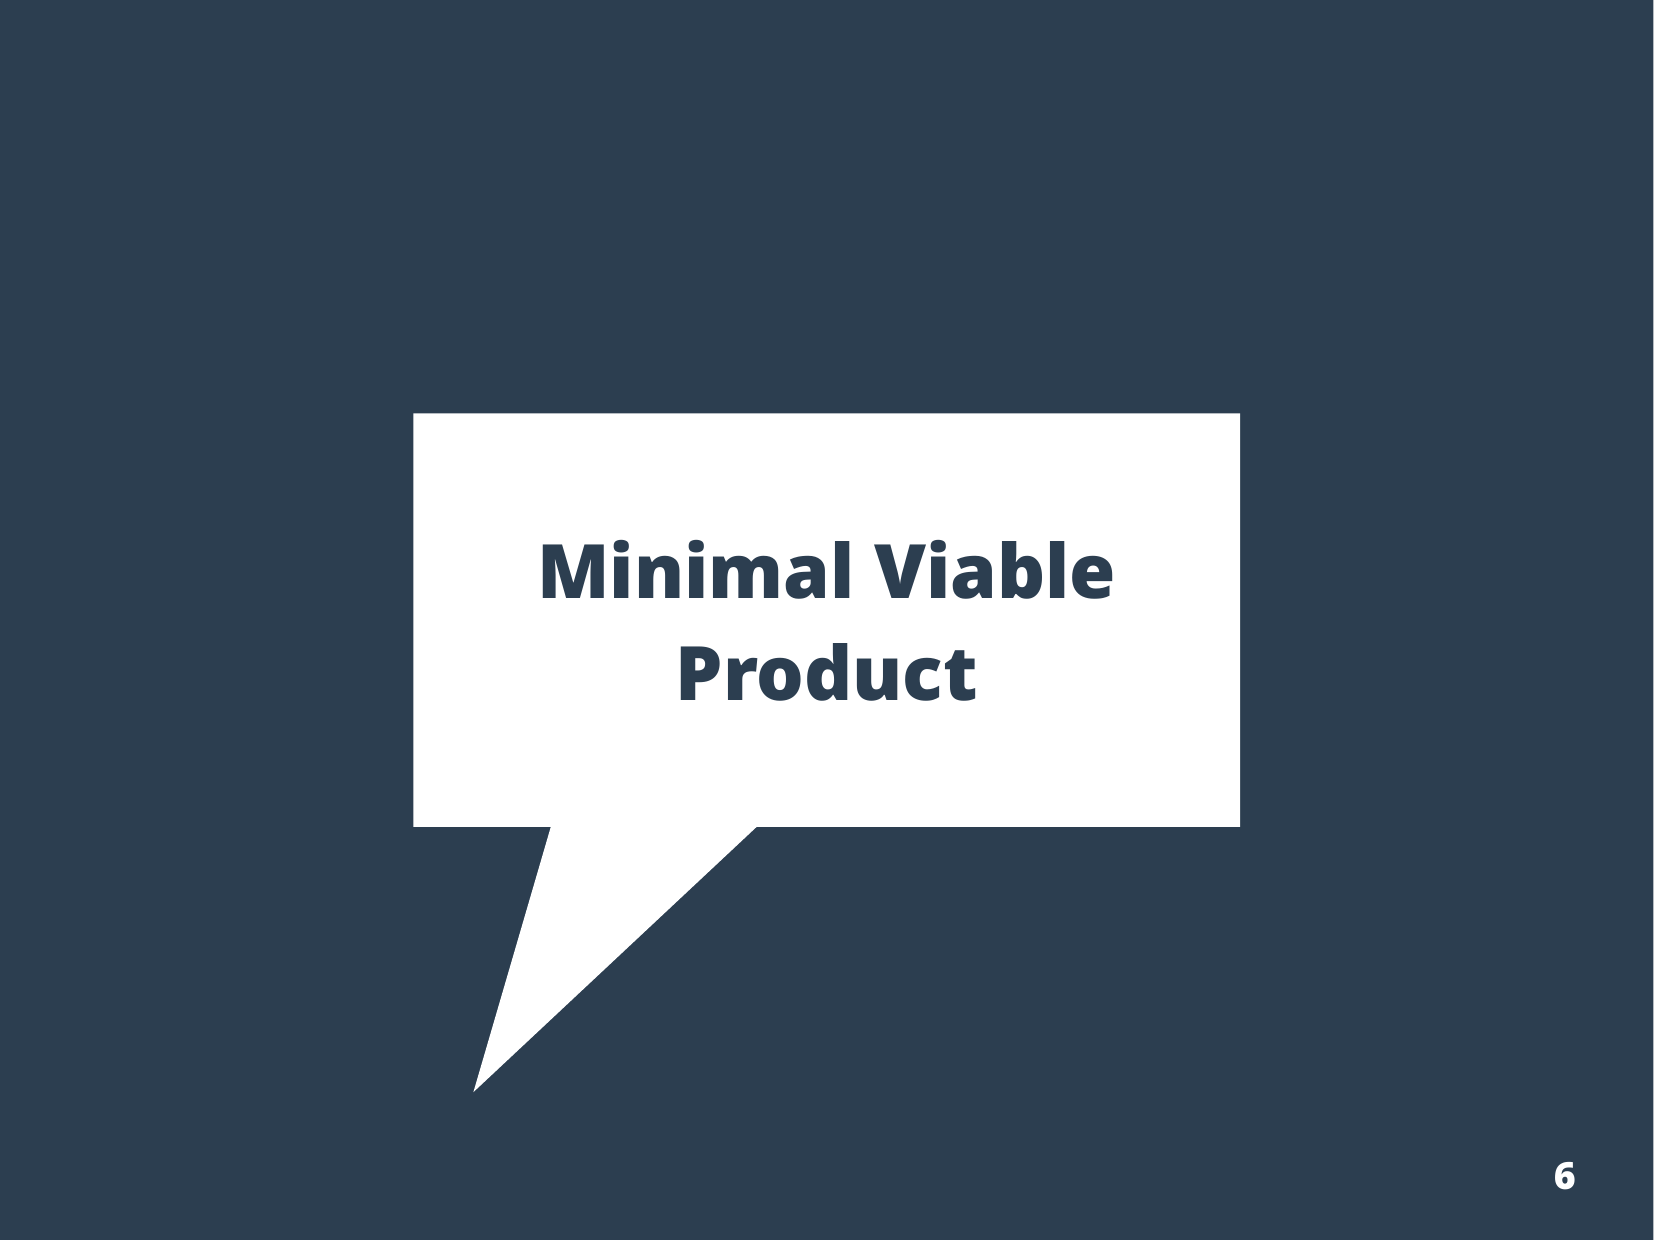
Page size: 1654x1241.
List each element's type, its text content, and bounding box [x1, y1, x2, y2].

title Minimal Viable Product [442, 442, 1211, 798]
